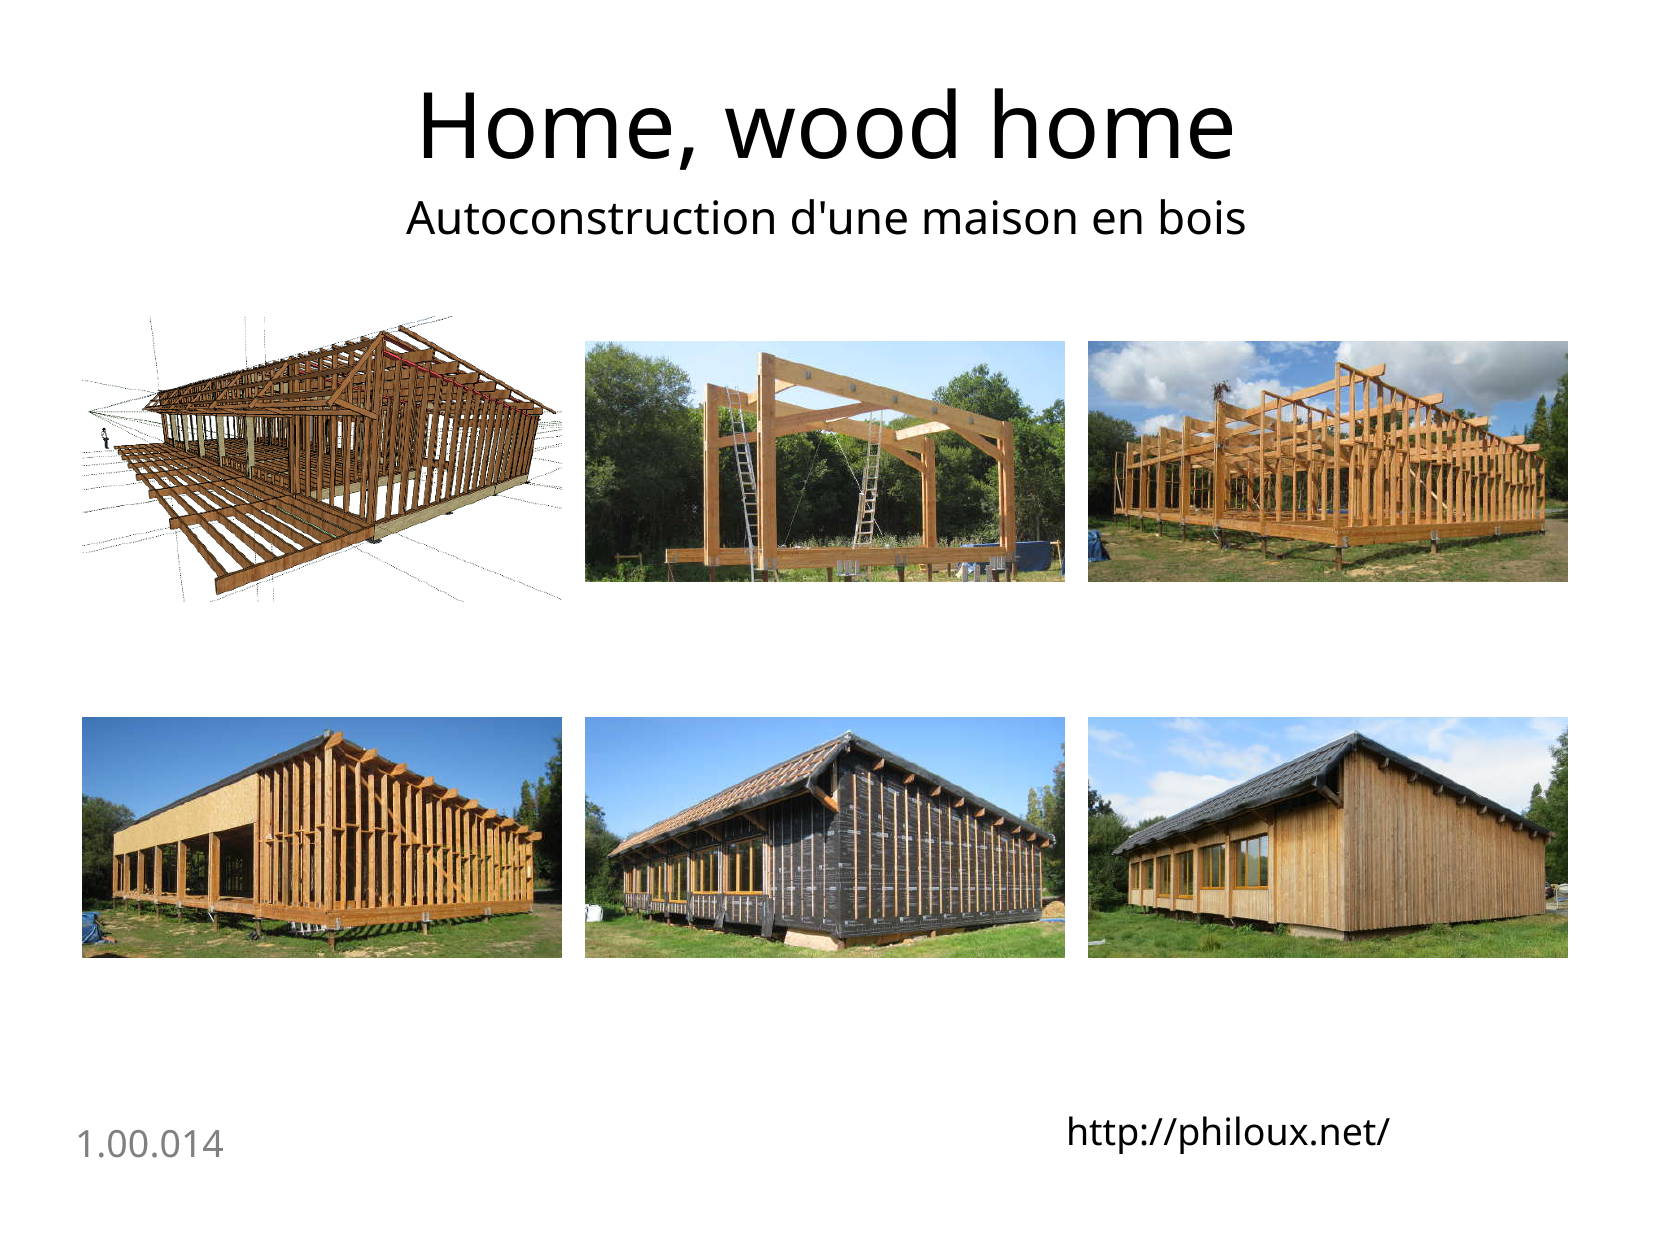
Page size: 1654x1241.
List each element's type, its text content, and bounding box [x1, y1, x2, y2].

text_box 1.00.014 [60, 1110, 591, 1174]
picture [1088, 717, 1568, 958]
picture [82, 717, 562, 958]
title Home, wood home Autoconstruction d'une maison en bois [82, 49, 1571, 260]
picture [1088, 341, 1568, 582]
picture [82, 303, 562, 620]
picture [585, 341, 1065, 582]
picture [585, 717, 1065, 958]
text_box http://philoux.net/ [1051, 1098, 1582, 1163]
